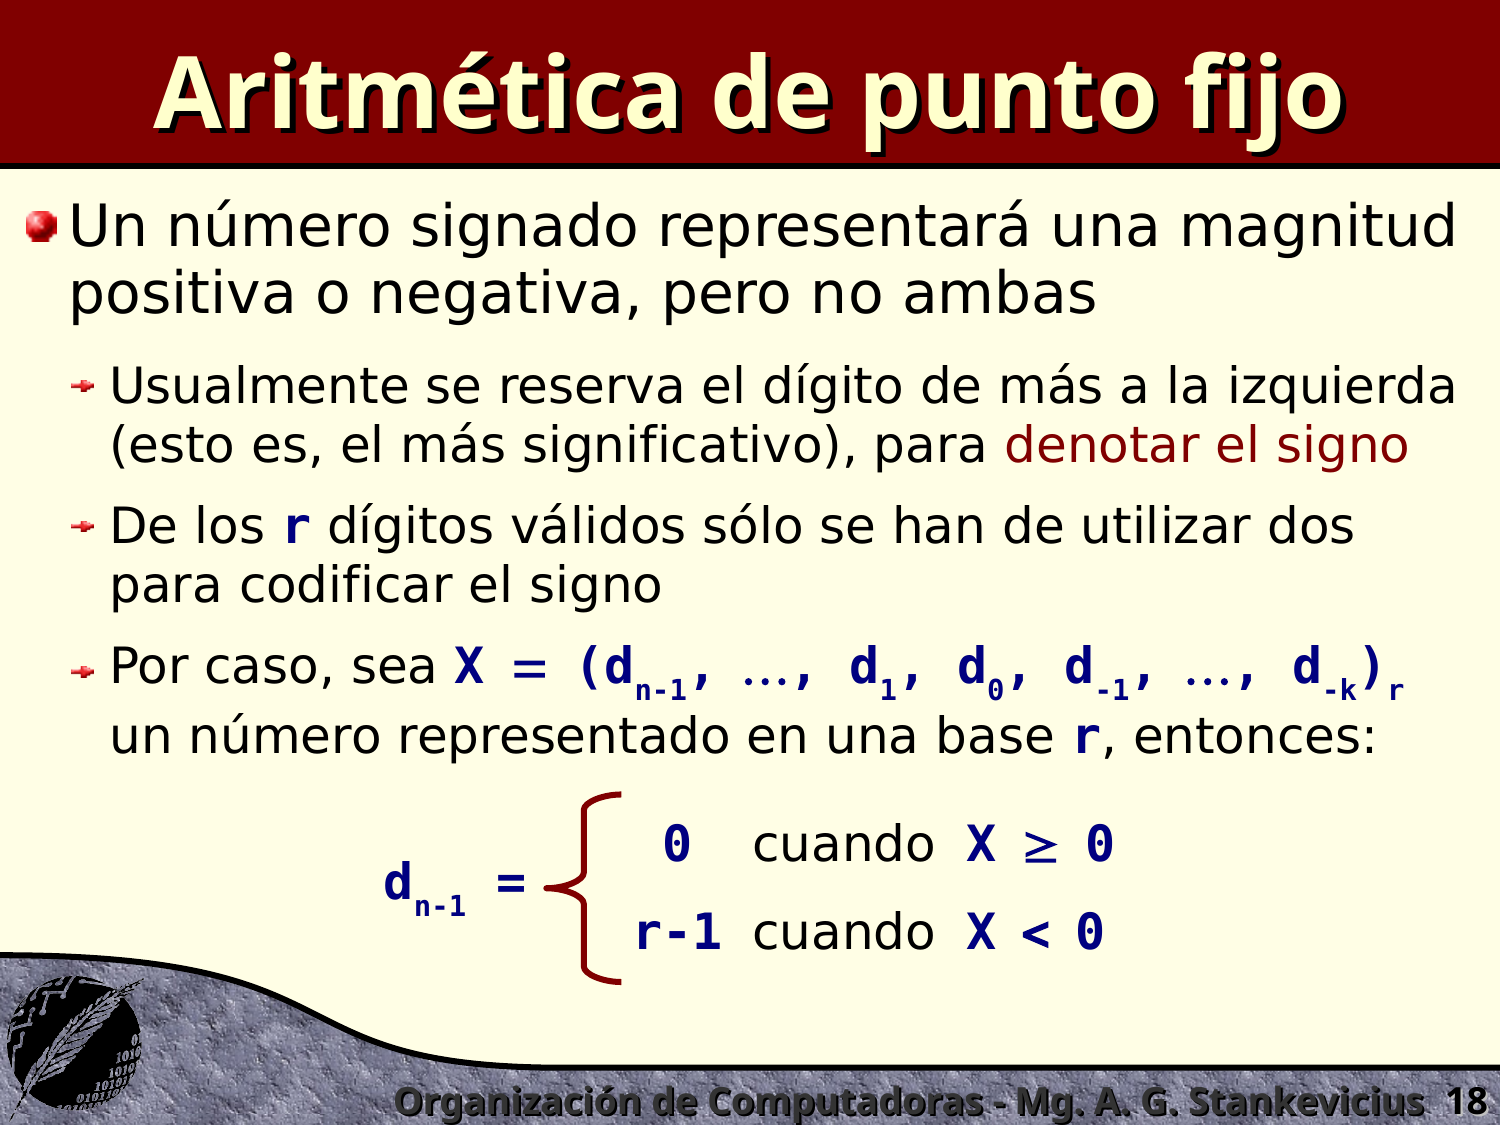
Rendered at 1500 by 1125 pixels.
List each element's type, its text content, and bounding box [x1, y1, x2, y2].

picture [802, 1100, 806, 1110]
picture [0, 959, 1500, 1125]
title Aritmética de punto fijo [15, 5, 1485, 160]
list Un número signado representará una magnitud positiva o negativa, pero no ambas Usualmente se reserva el dígito de más a la izquierda (esto es, el más significativo), para denotar el signo De los r dígitos válidos sólo se han de utilizar dos para codificar el signo Por caso, sea X = (dn-1, …, d1, d0, d-1, …, d-k)r un número representado en una base r, entonces: [11, 192, 1486, 935]
picture [1058, 1100, 1065, 1110]
text_box dn-1 = [369, 845, 542, 931]
text_box 0 cuando X ≥ 0 r-1 cuando X < 0 [617, 807, 1131, 977]
picture [448, 1100, 455, 1110]
